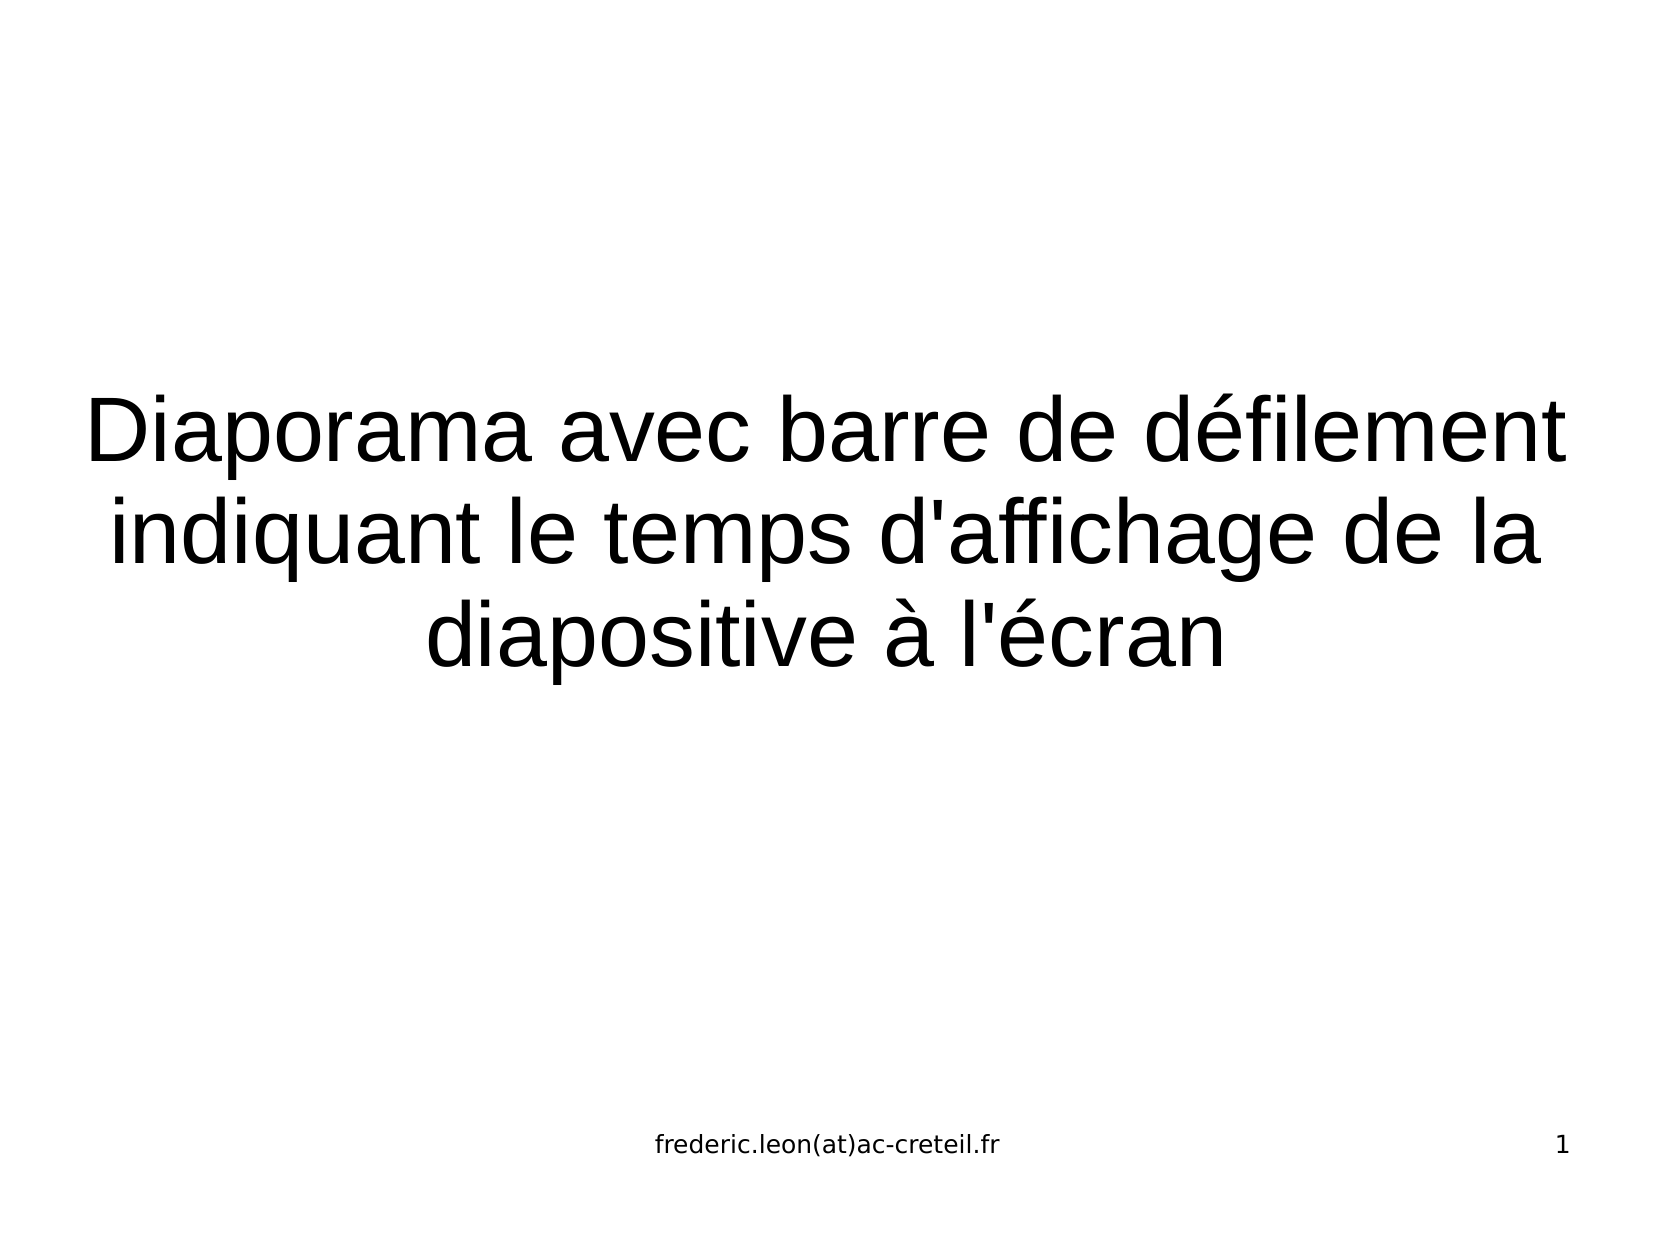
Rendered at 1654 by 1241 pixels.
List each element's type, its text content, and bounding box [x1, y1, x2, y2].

title Diaporama avec barre de défilement indiquant le temps d'affichage de la diapositive à l'écran [82, 377, 1571, 687]
